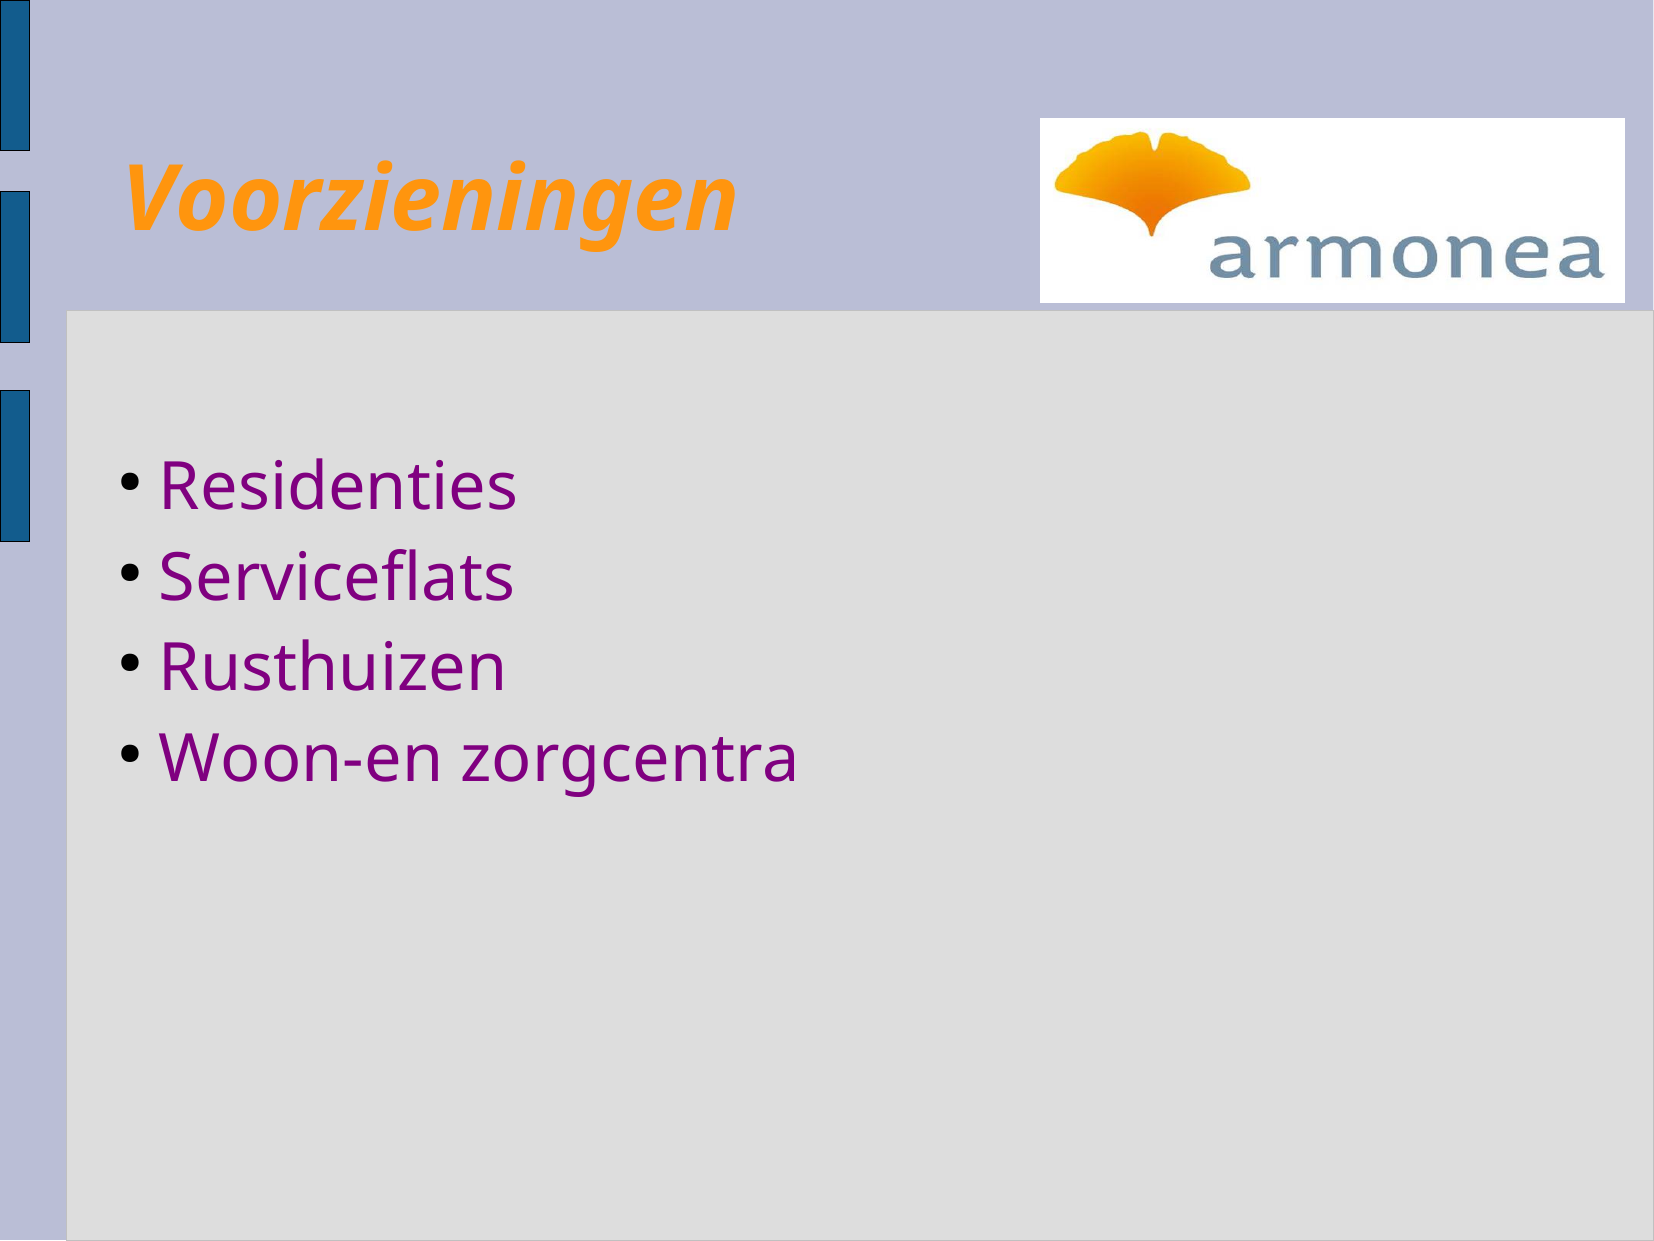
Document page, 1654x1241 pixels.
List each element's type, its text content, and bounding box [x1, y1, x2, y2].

title Voorzieningen [121, 98, 1534, 236]
subtitle Residenties Serviceflats Rusthuizen Woon-en zorgcentra [118, 236, 1531, 1003]
picture [1040, 118, 1625, 303]
